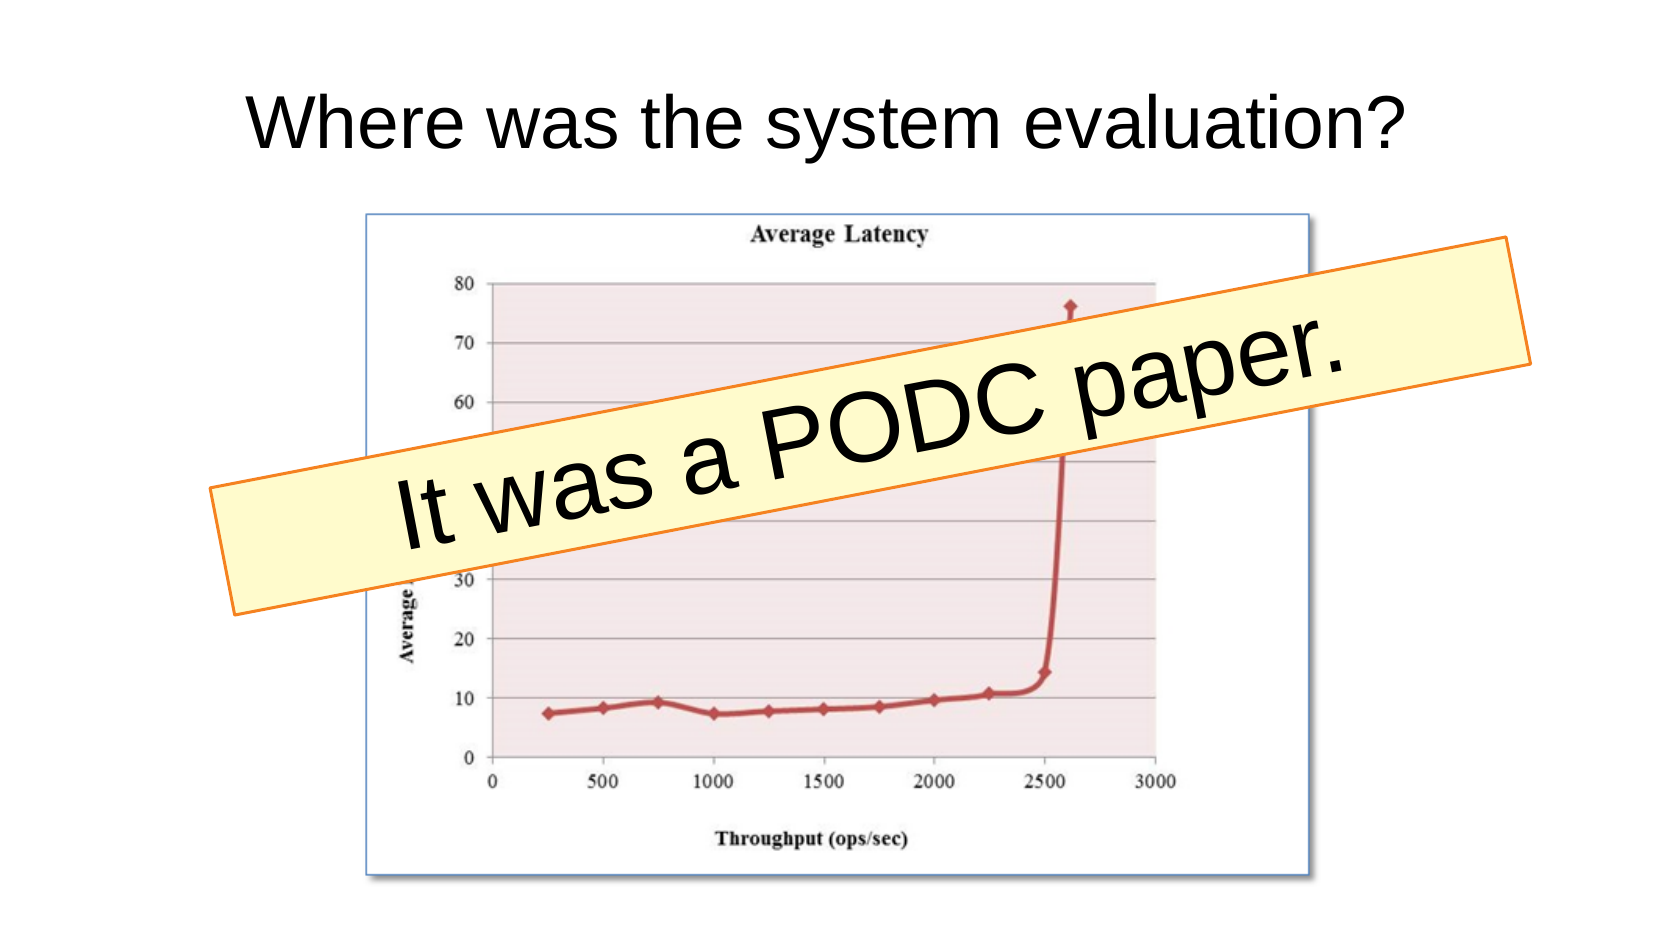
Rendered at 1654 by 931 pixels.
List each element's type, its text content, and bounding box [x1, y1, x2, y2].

picture [361, 406, 1324, 890]
title Where was the system evaluation? [82, 45, 1571, 201]
text_box It was a PODC paper. [210, 236, 1531, 616]
picture [361, 209, 1324, 456]
